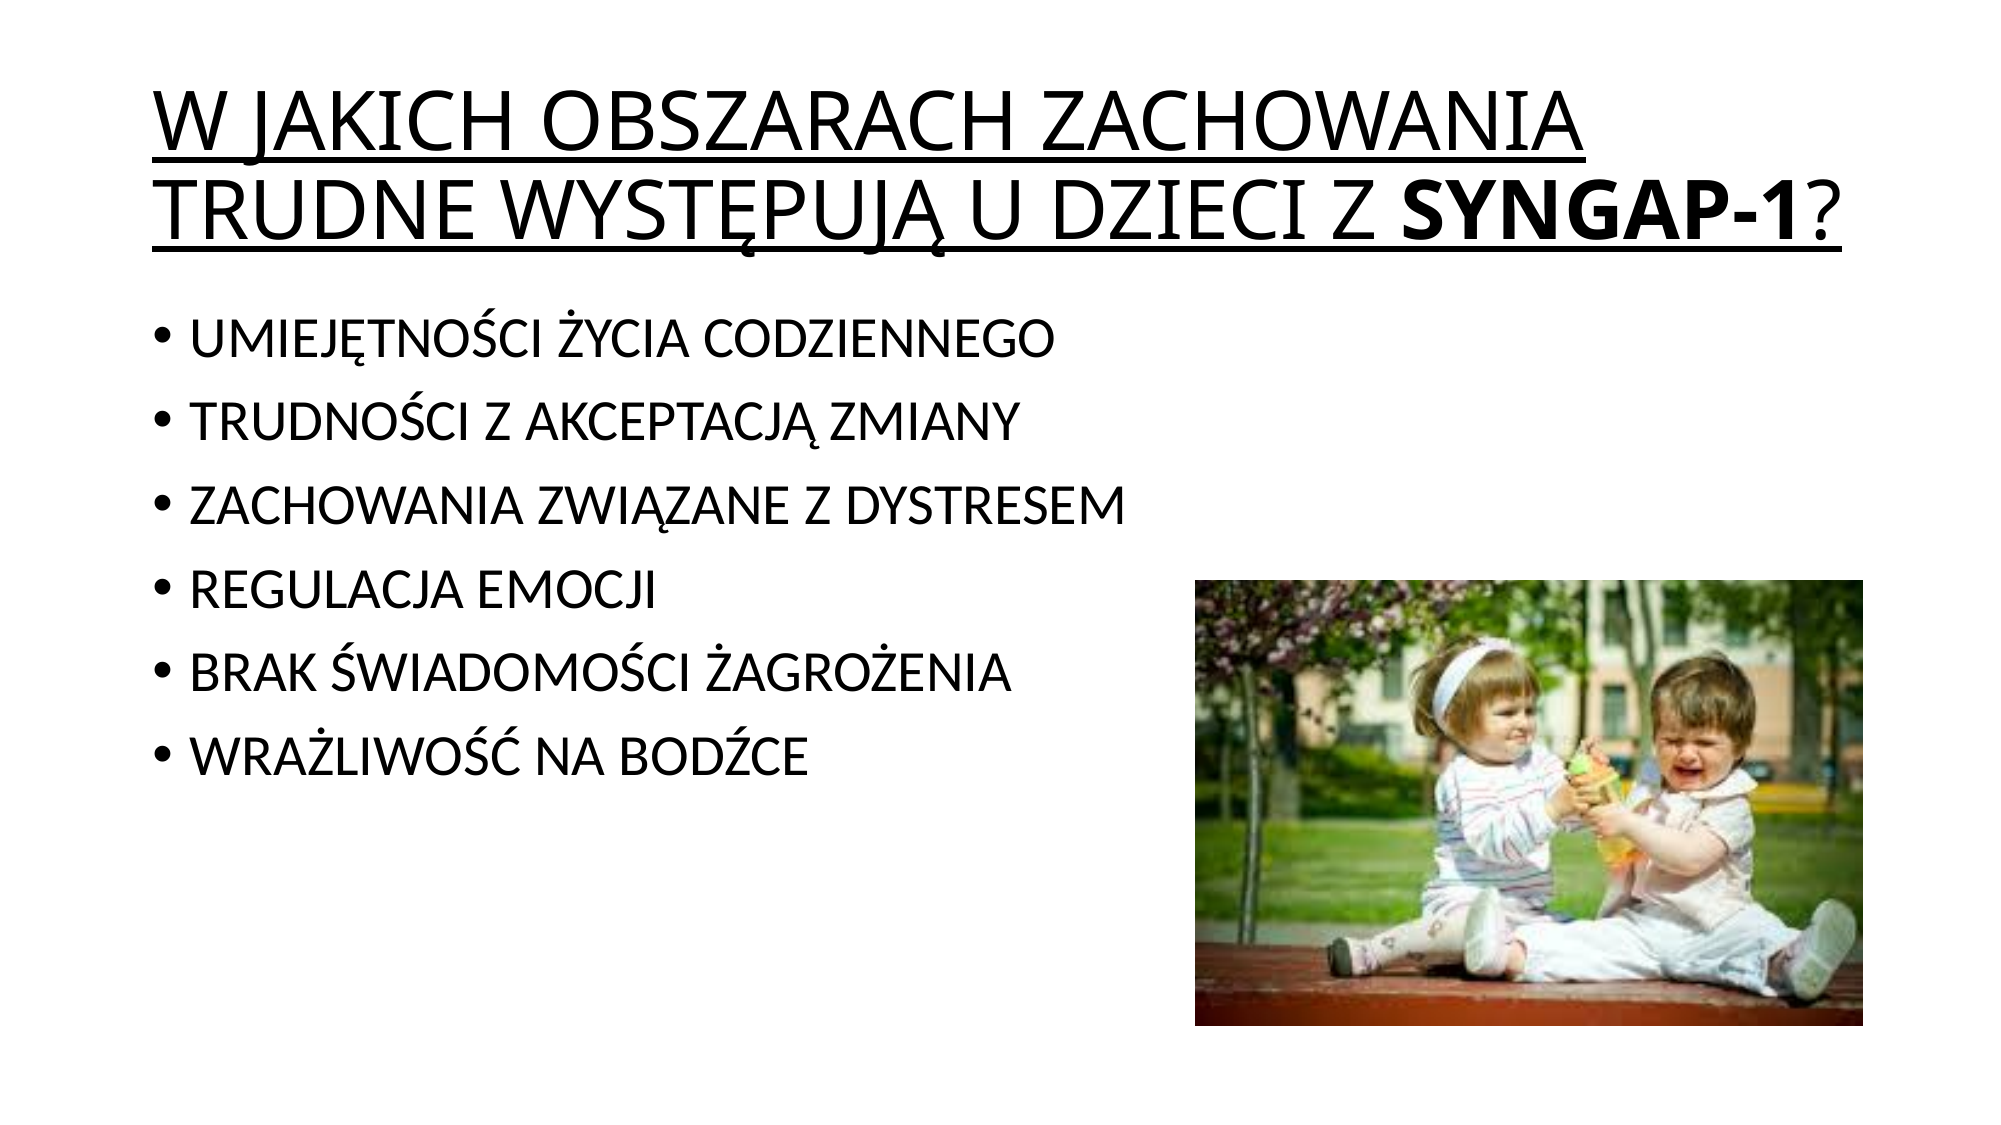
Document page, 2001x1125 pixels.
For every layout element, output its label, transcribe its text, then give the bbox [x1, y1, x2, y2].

list UMIEJĘTNOŚCI ŻYCIA CODZIENNEGO TRUDNOŚCI Z AKCEPTACJĄ ZMIANY ZACHOWANIA ZWIĄZANE Z DYSTRESEM REGULACJA EMOCJI BRAK ŚWIADOMOŚCI ŻAGROŻENIA WRAŻLIWOŚĆ NA BODŹCE [137, 299, 1863, 1014]
title W JAKICH OBSZARACH ZACHOWANIA TRUDNE WYSTĘPUJĄ U DZIECI Z SYNGAP-1? [137, 59, 1863, 278]
picture [1195, 580, 1863, 1026]
